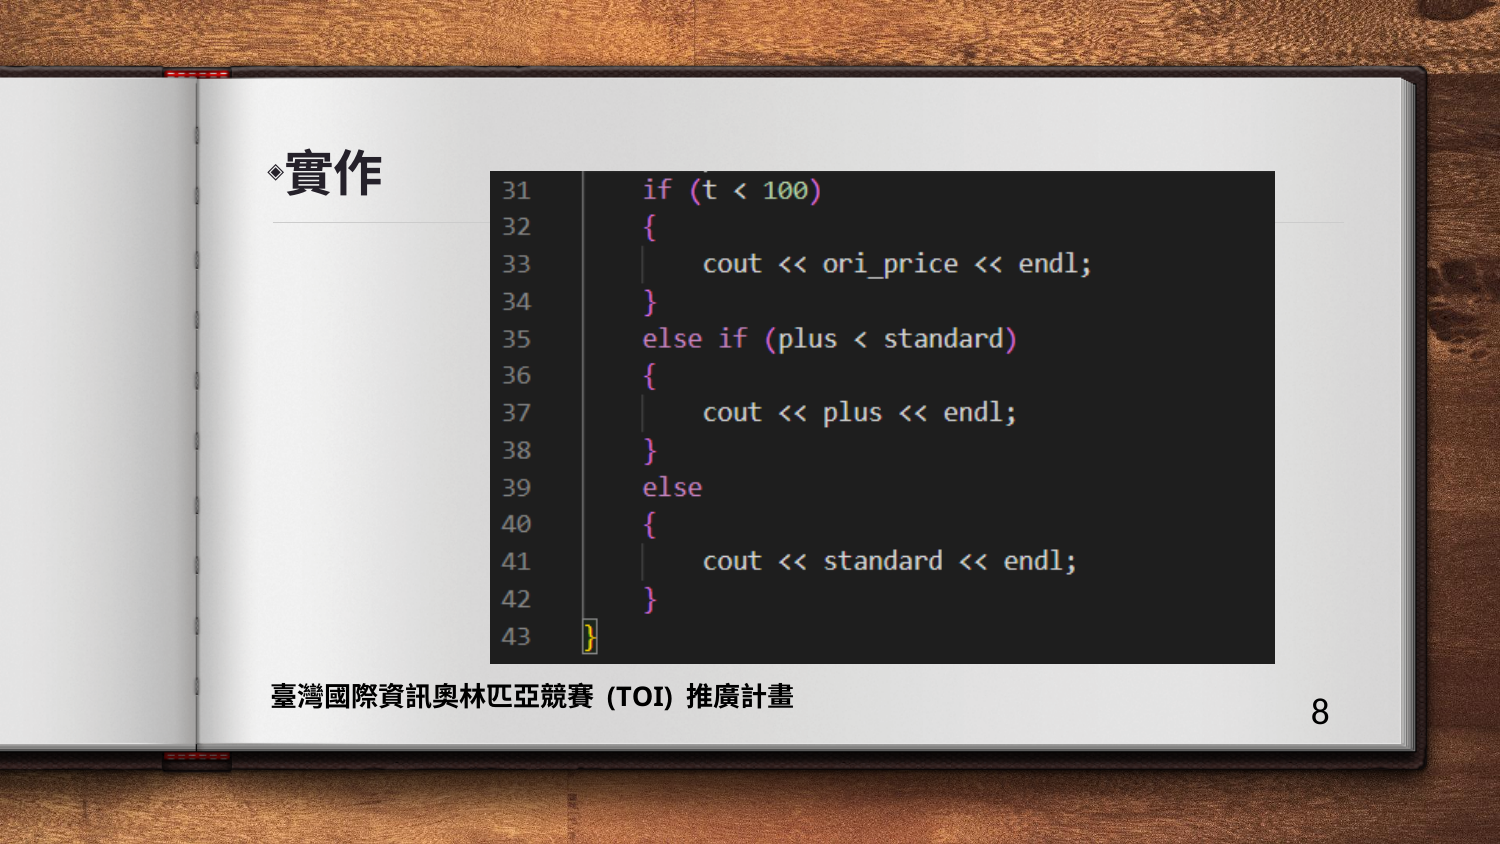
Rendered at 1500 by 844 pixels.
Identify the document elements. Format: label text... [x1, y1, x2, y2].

text_box 8 [1295, 672, 1386, 737]
picture [490, 171, 1275, 664]
list 實作 [252, 126, 1194, 216]
